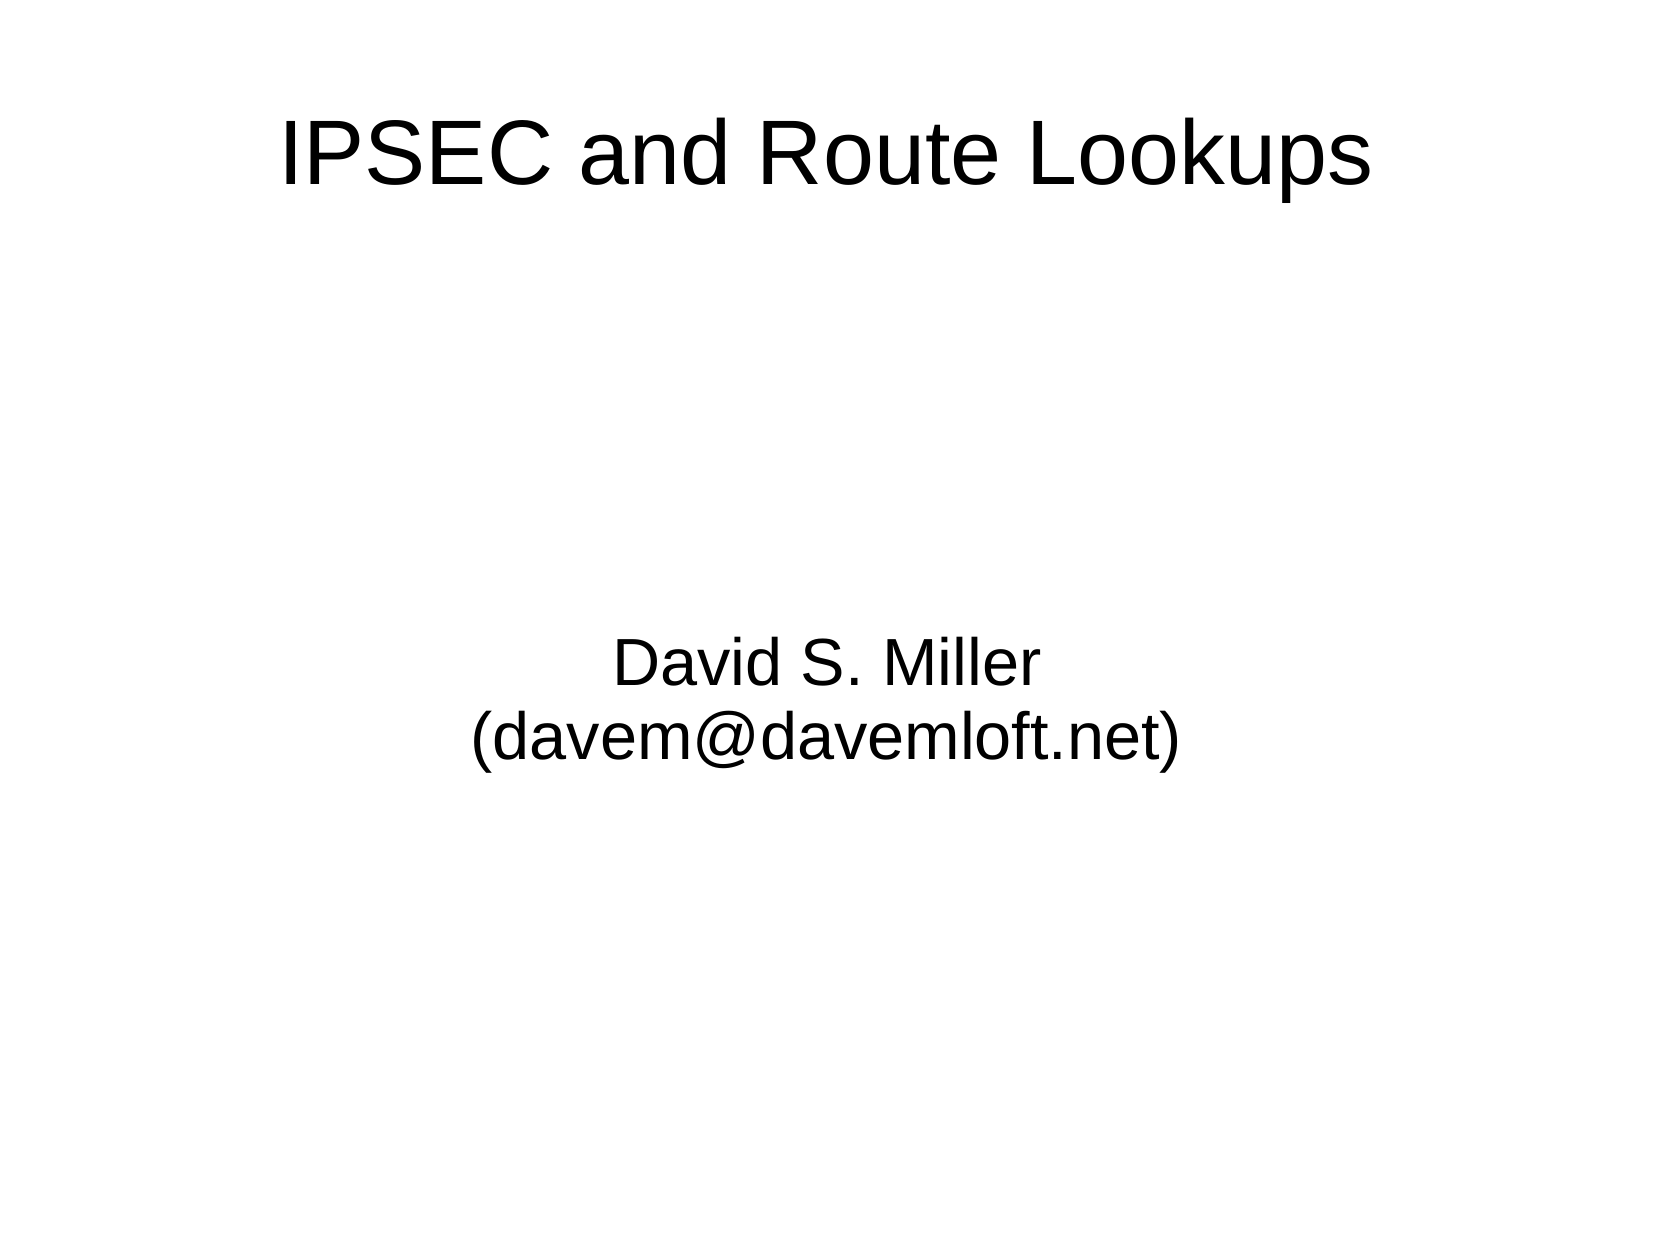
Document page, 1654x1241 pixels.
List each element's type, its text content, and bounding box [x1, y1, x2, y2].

subtitle David S. Miller (davem@davemloft.net) [82, 290, 1571, 1109]
title IPSEC and Route Lookups [82, 49, 1571, 257]
